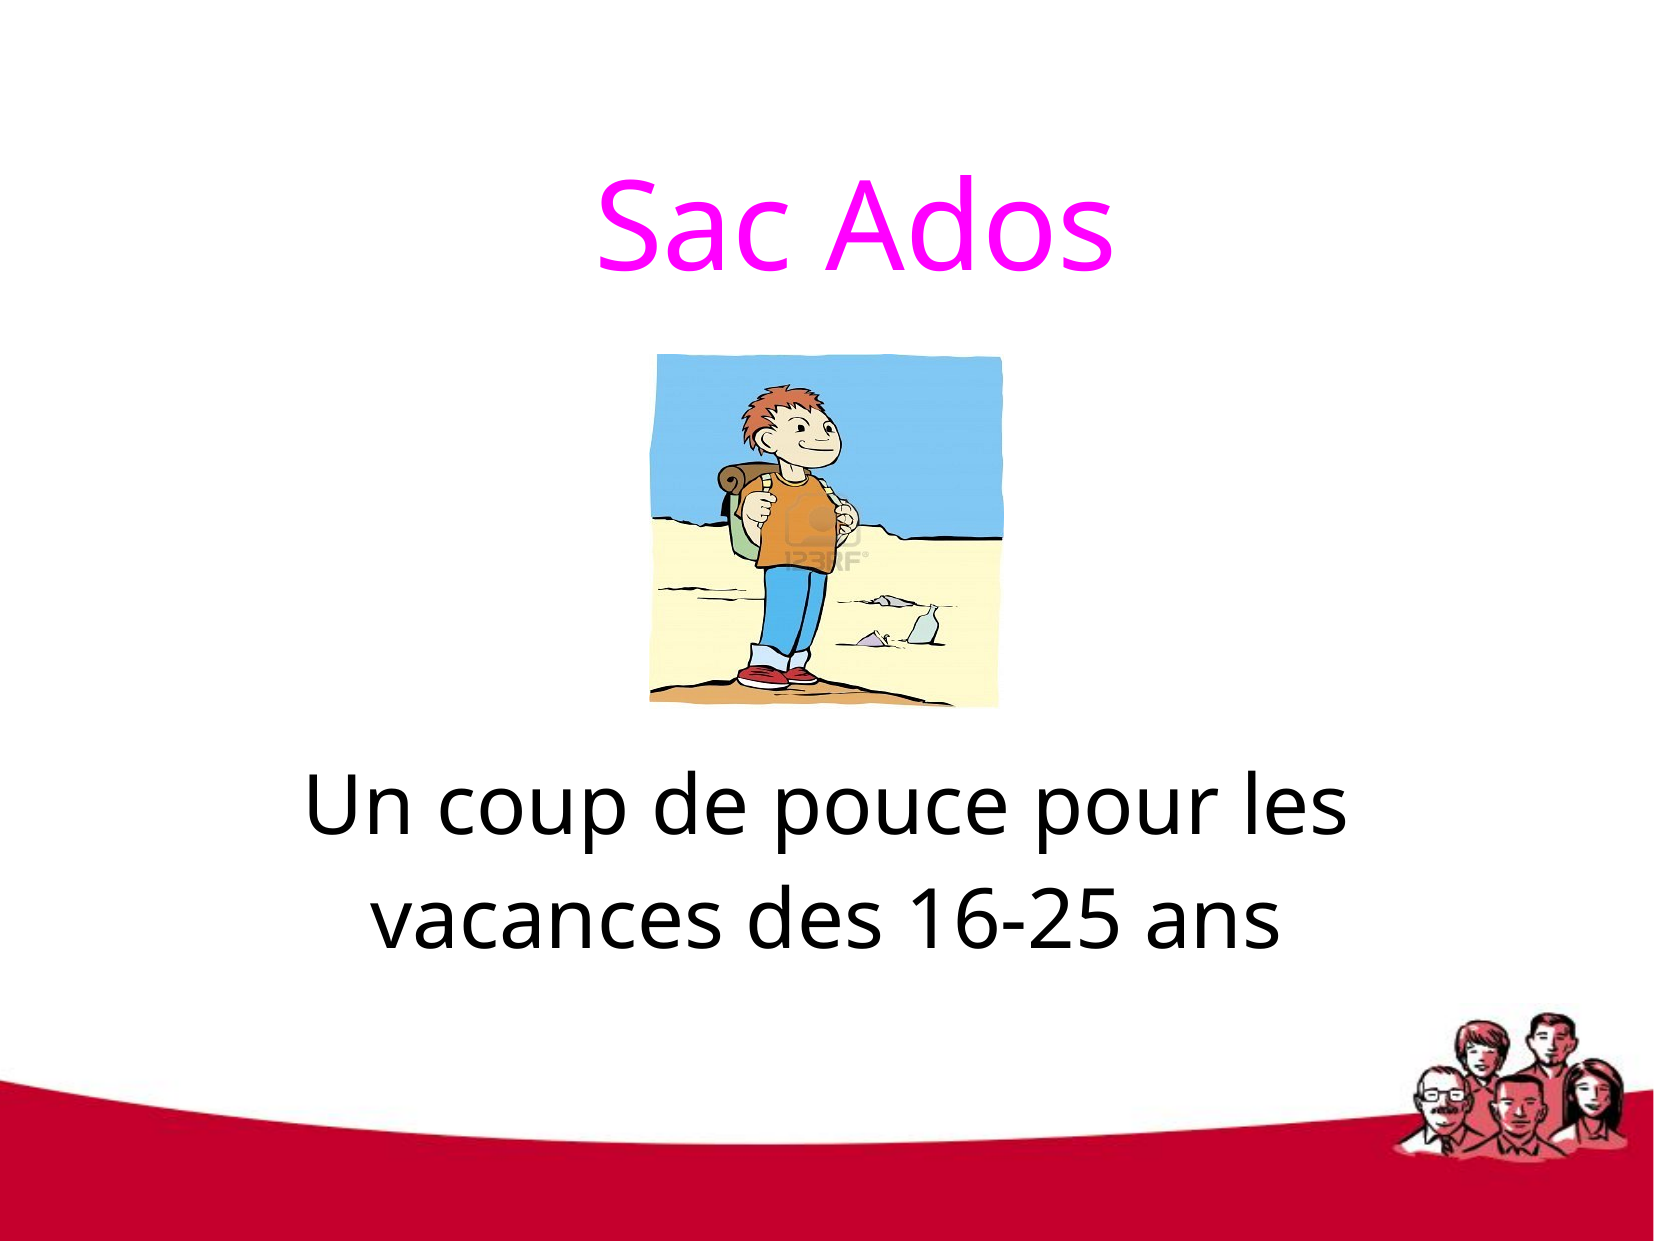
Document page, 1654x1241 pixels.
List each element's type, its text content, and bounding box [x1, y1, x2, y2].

picture [649, 354, 1004, 709]
picture [0, 1003, 1654, 1241]
text_box Un coup de pouce pour les vacances des 16-25 ans [177, 738, 1477, 1003]
title Sac Ados [147, 88, 1565, 355]
